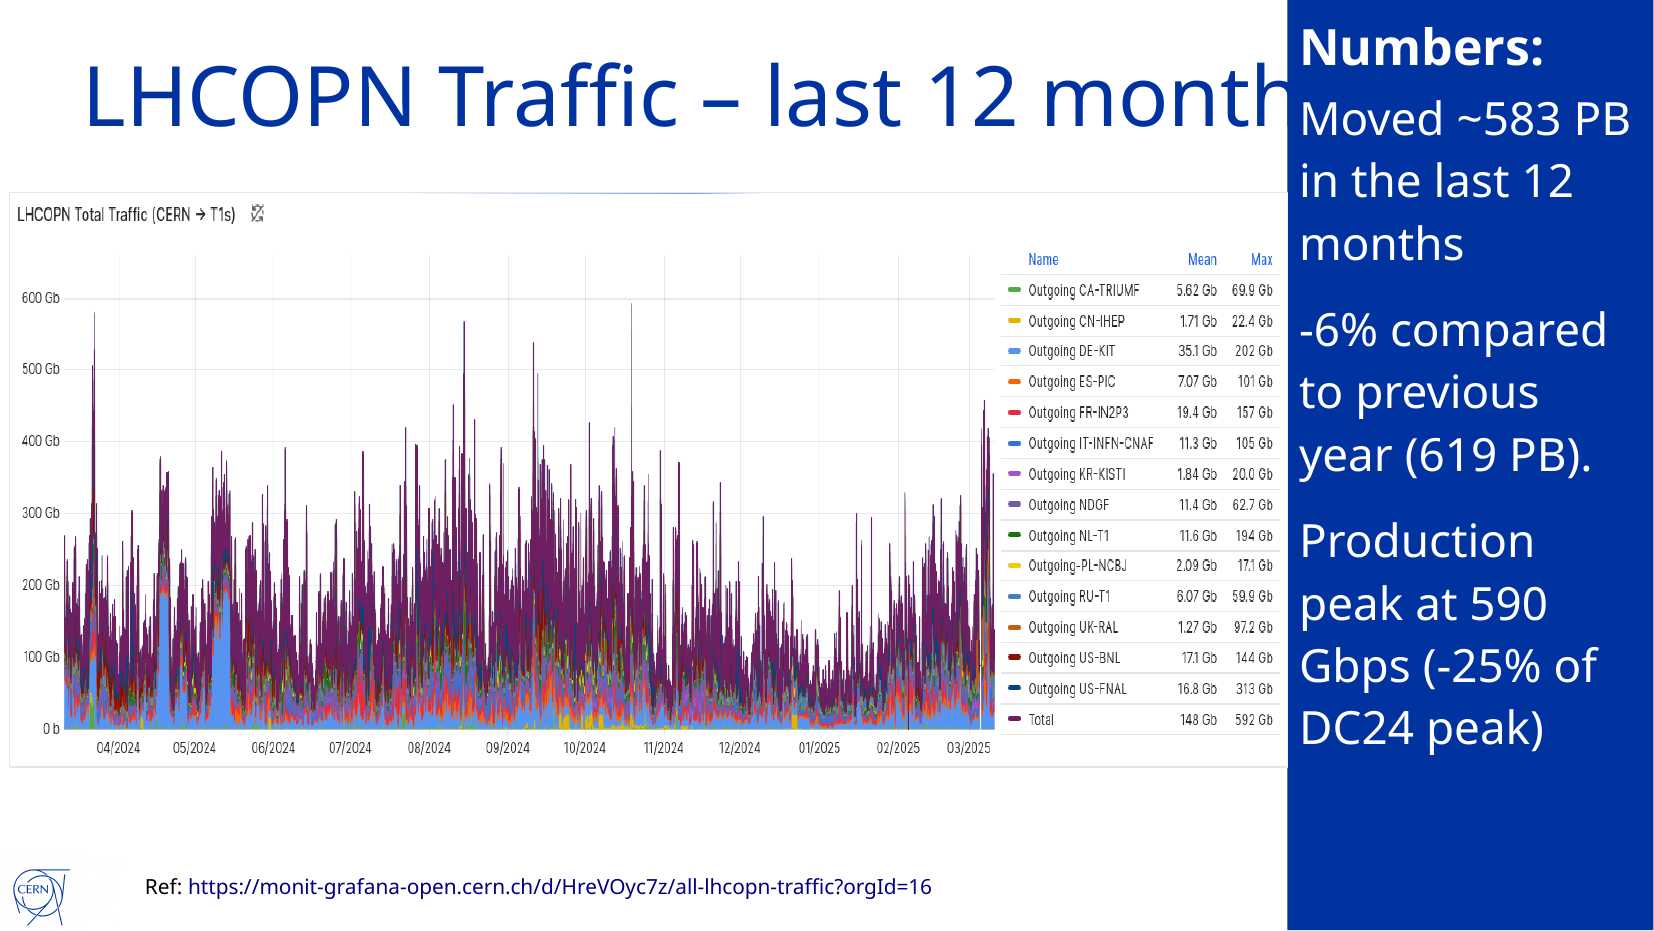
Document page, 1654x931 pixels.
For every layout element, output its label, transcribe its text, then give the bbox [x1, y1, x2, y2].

text_box Ref: https://monit-grafana-open.cern.ch/d/HreVOyc7z/all-lhcopn-traffic?orgId=16 [130, 865, 1287, 931]
title LHCOPN Traffic – last 12 months [82, 37, 1287, 192]
picture [0, 850, 127, 931]
picture [9, 192, 1288, 768]
list Numbers: Moved ~583 PB in the last 12 months -6% compared to previous year (619 PB). Production peak at 590 Gbps (-25% of DC24 peak) [1287, 0, 1654, 931]
